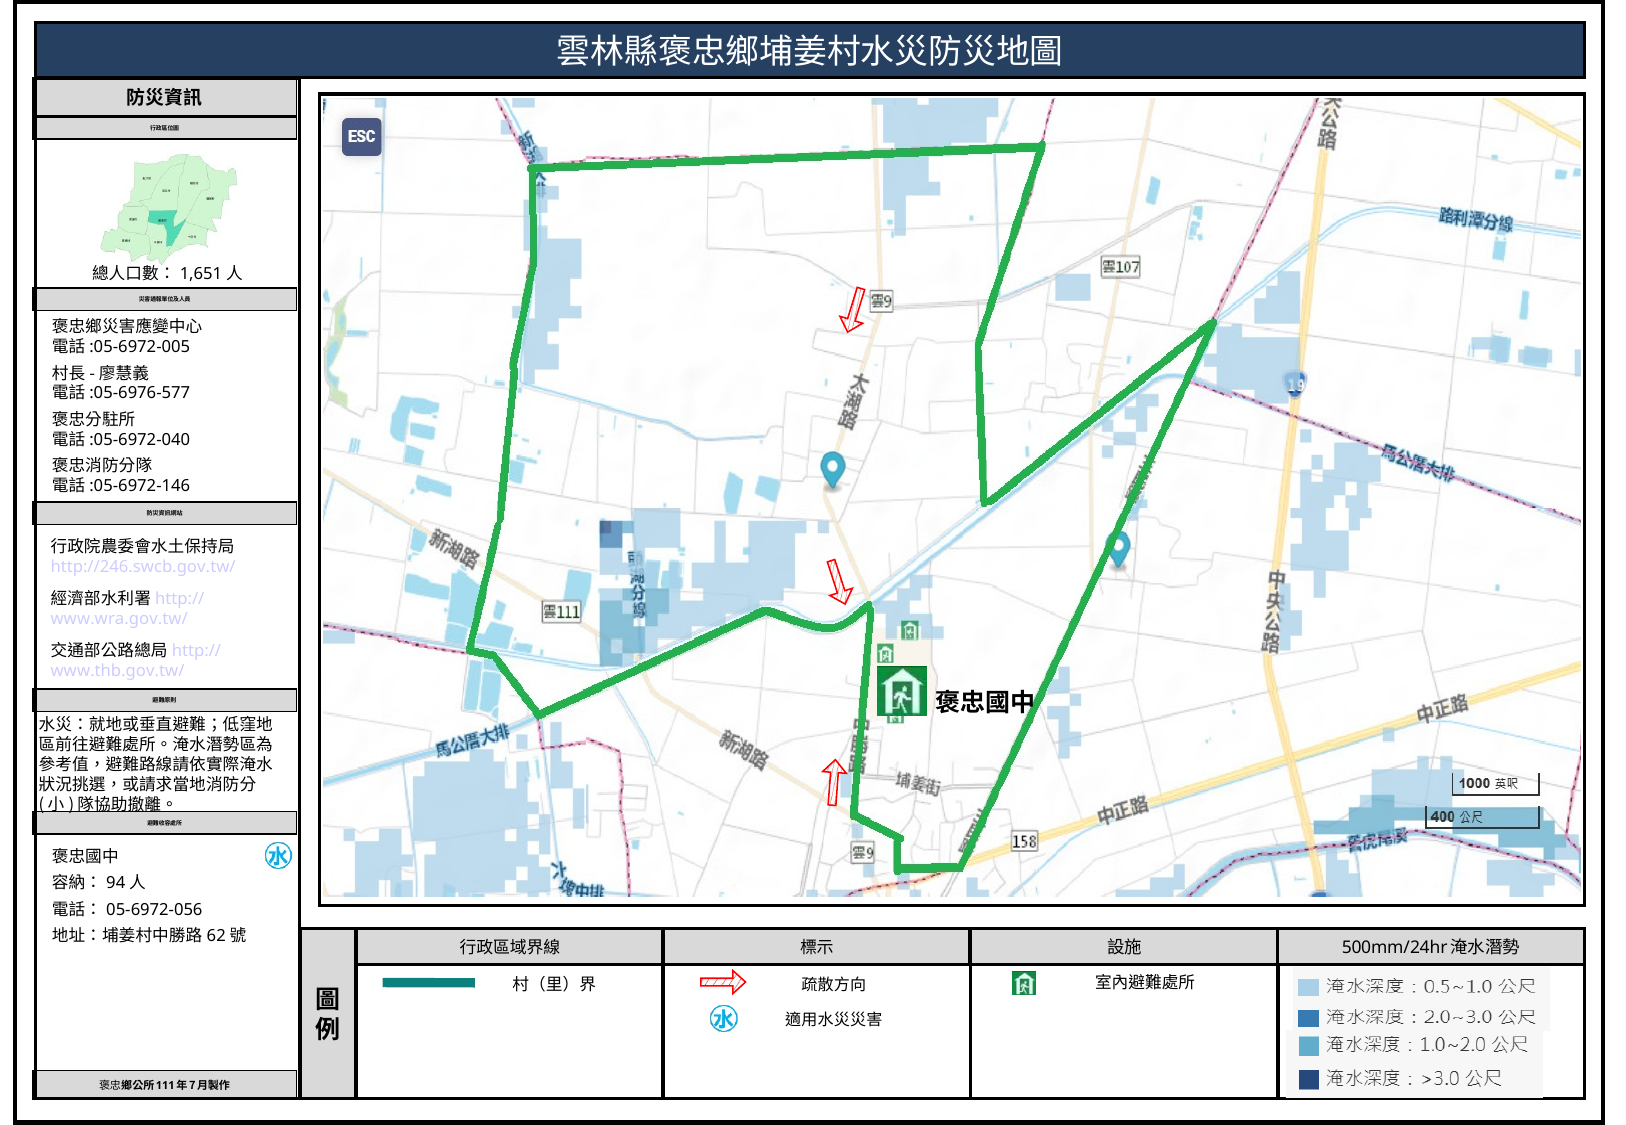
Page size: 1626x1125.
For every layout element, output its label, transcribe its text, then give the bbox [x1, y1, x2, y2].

text_box 災害通報單位及人員 [37, 287, 297, 308]
picture [1285, 967, 1551, 1098]
picture [263, 840, 293, 870]
text_box 防災資訊 [37, 80, 297, 116]
text_box 防災資訊網站 [37, 503, 297, 525]
text_box 褒忠鄉公所111年7月製作 [37, 1070, 297, 1097]
text_box 避難收容處所 [37, 822, 297, 835]
text_box 設施 [970, 928, 1277, 965]
text_box [822, 759, 847, 806]
text_box [700, 970, 746, 994]
text_box 水災：就地或垂直避難；低窪地區前往避難處所。淹水潛勢區為參考值，避難路線請依實際淹水狀況挑選，或請求當地消防分(小)隊協助撤離。 [23, 706, 301, 822]
text_box 室內避難處所 [994, 965, 1297, 1001]
text_box 褒忠國中 [921, 679, 1051, 725]
text_box 行政院農委會水土保持局http://246.swcb.gov.tw/ 經濟部水利署http://www.wra.gov.tw/ 交通部公路總局http://www.thb.gov.tw/ [35, 527, 303, 688]
text_box 500mm/24hr淹水潛勢 [1277, 928, 1585, 965]
text_box 雲林縣褒忠鄉埔姜村水災防災地圖 [35, 22, 1585, 78]
text_box 行政區域界線 [356, 930, 664, 965]
picture [708, 1003, 739, 1033]
text_box 疏散方向 [695, 966, 974, 1000]
text_box [839, 287, 865, 333]
text_box [827, 559, 853, 605]
picture [323, 98, 1581, 897]
text_box 圖例 [302, 930, 356, 1097]
text_box 褒忠鄉災害應變中心 電話:05-6972-005 村長-廖慧義 電話:05-6976-577 褒忠分駐所 電話:05-6972-040 褒忠消防分隊 電話:05-6972-146 [37, 308, 301, 503]
text_box 村（里）界 [414, 966, 695, 1002]
text_box 總人口數：1,651人 [68, 255, 267, 291]
text_box 褒忠國中 容納：94人 電話：05-6972-056 地址：埔姜村中勝路62號 [37, 838, 301, 953]
text_box 避難原則 [37, 689, 297, 706]
text_box 適用水災災害 [694, 1000, 974, 1036]
text_box 行政區位圖 [37, 116, 297, 140]
text_box 標示 [664, 930, 970, 965]
picture [68, 148, 269, 270]
